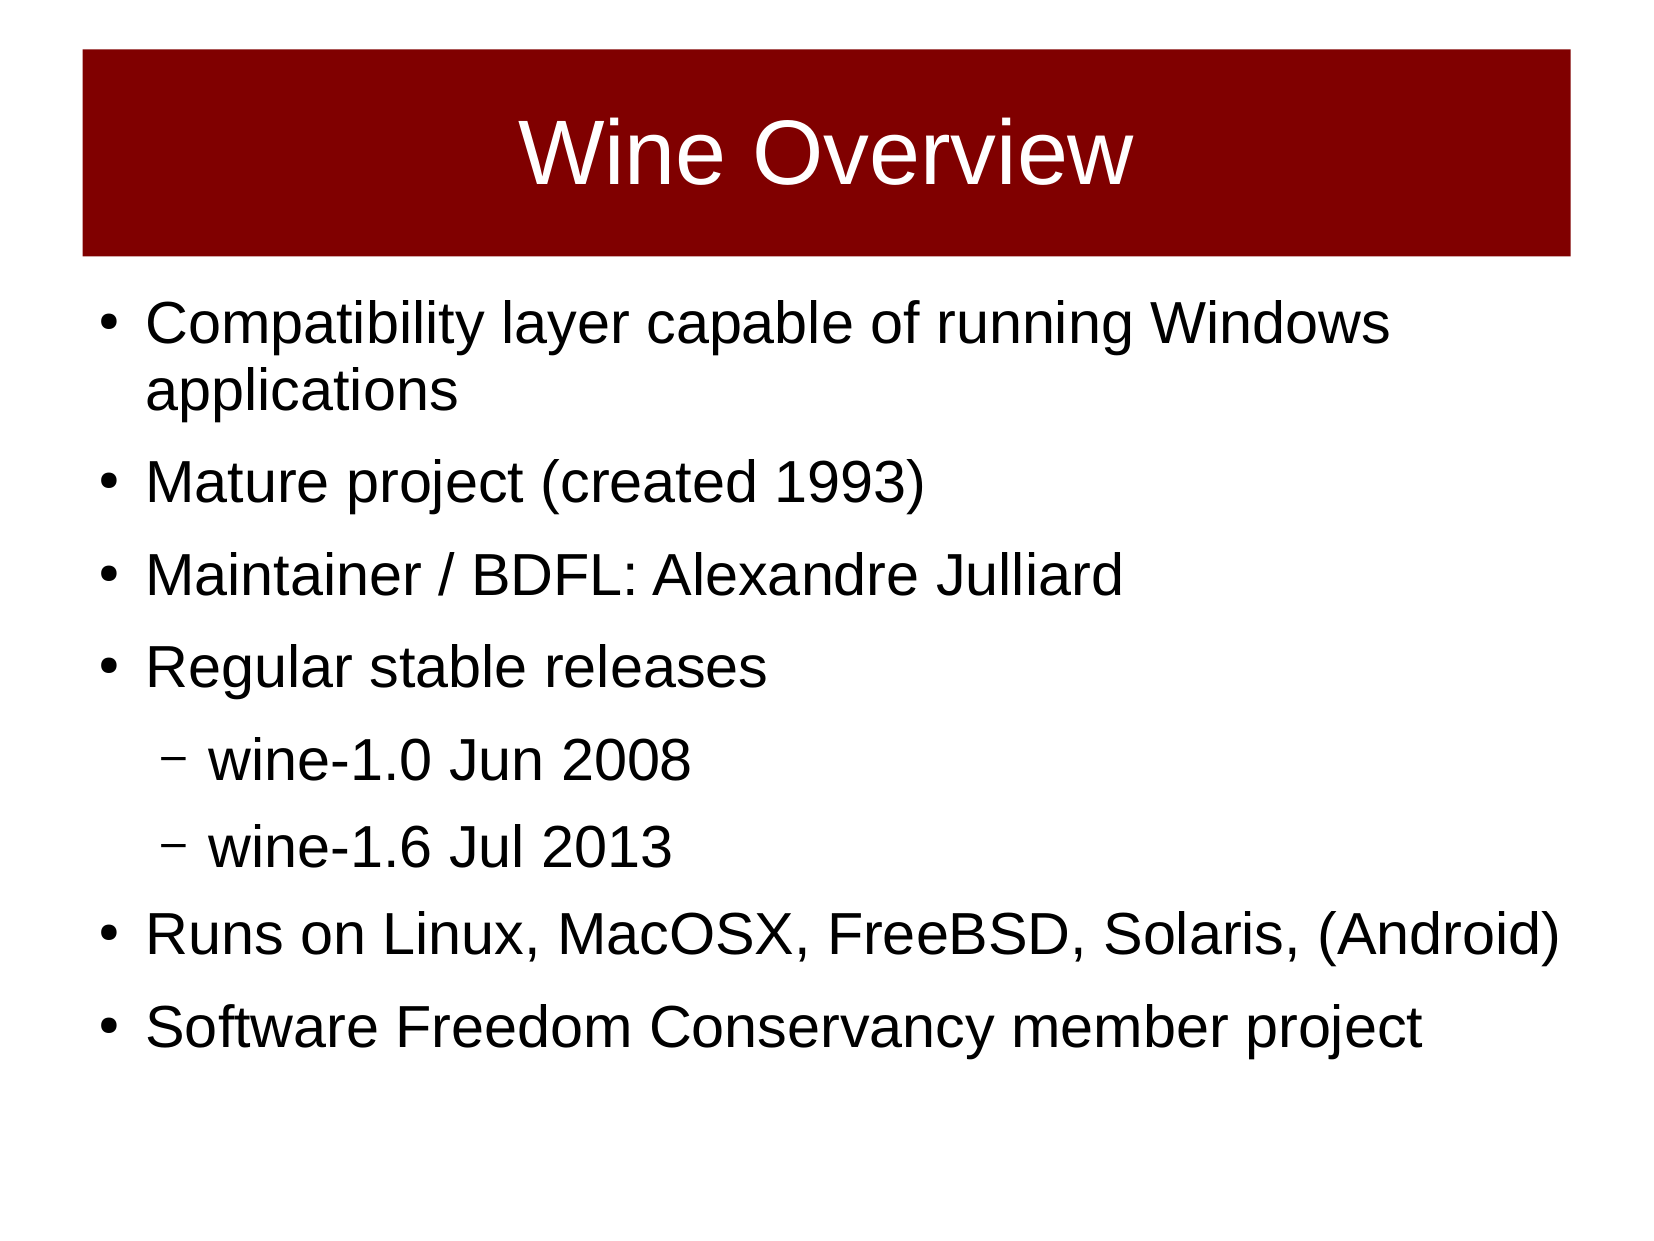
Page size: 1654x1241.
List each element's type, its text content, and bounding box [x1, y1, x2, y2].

list Compatibility layer capable of running Windows applications Mature project (created 1993) Maintainer / BDFL: Alexandre Julliard Regular stable releases wine-1.0 Jun 2008 wine-1.6 Jul 2013 Runs on Linux, MacOSX, FreeBSD, Solaris, (Android) Software Freedom Conservancy member project [82, 290, 1571, 1094]
title Wine Overview [82, 49, 1571, 257]
